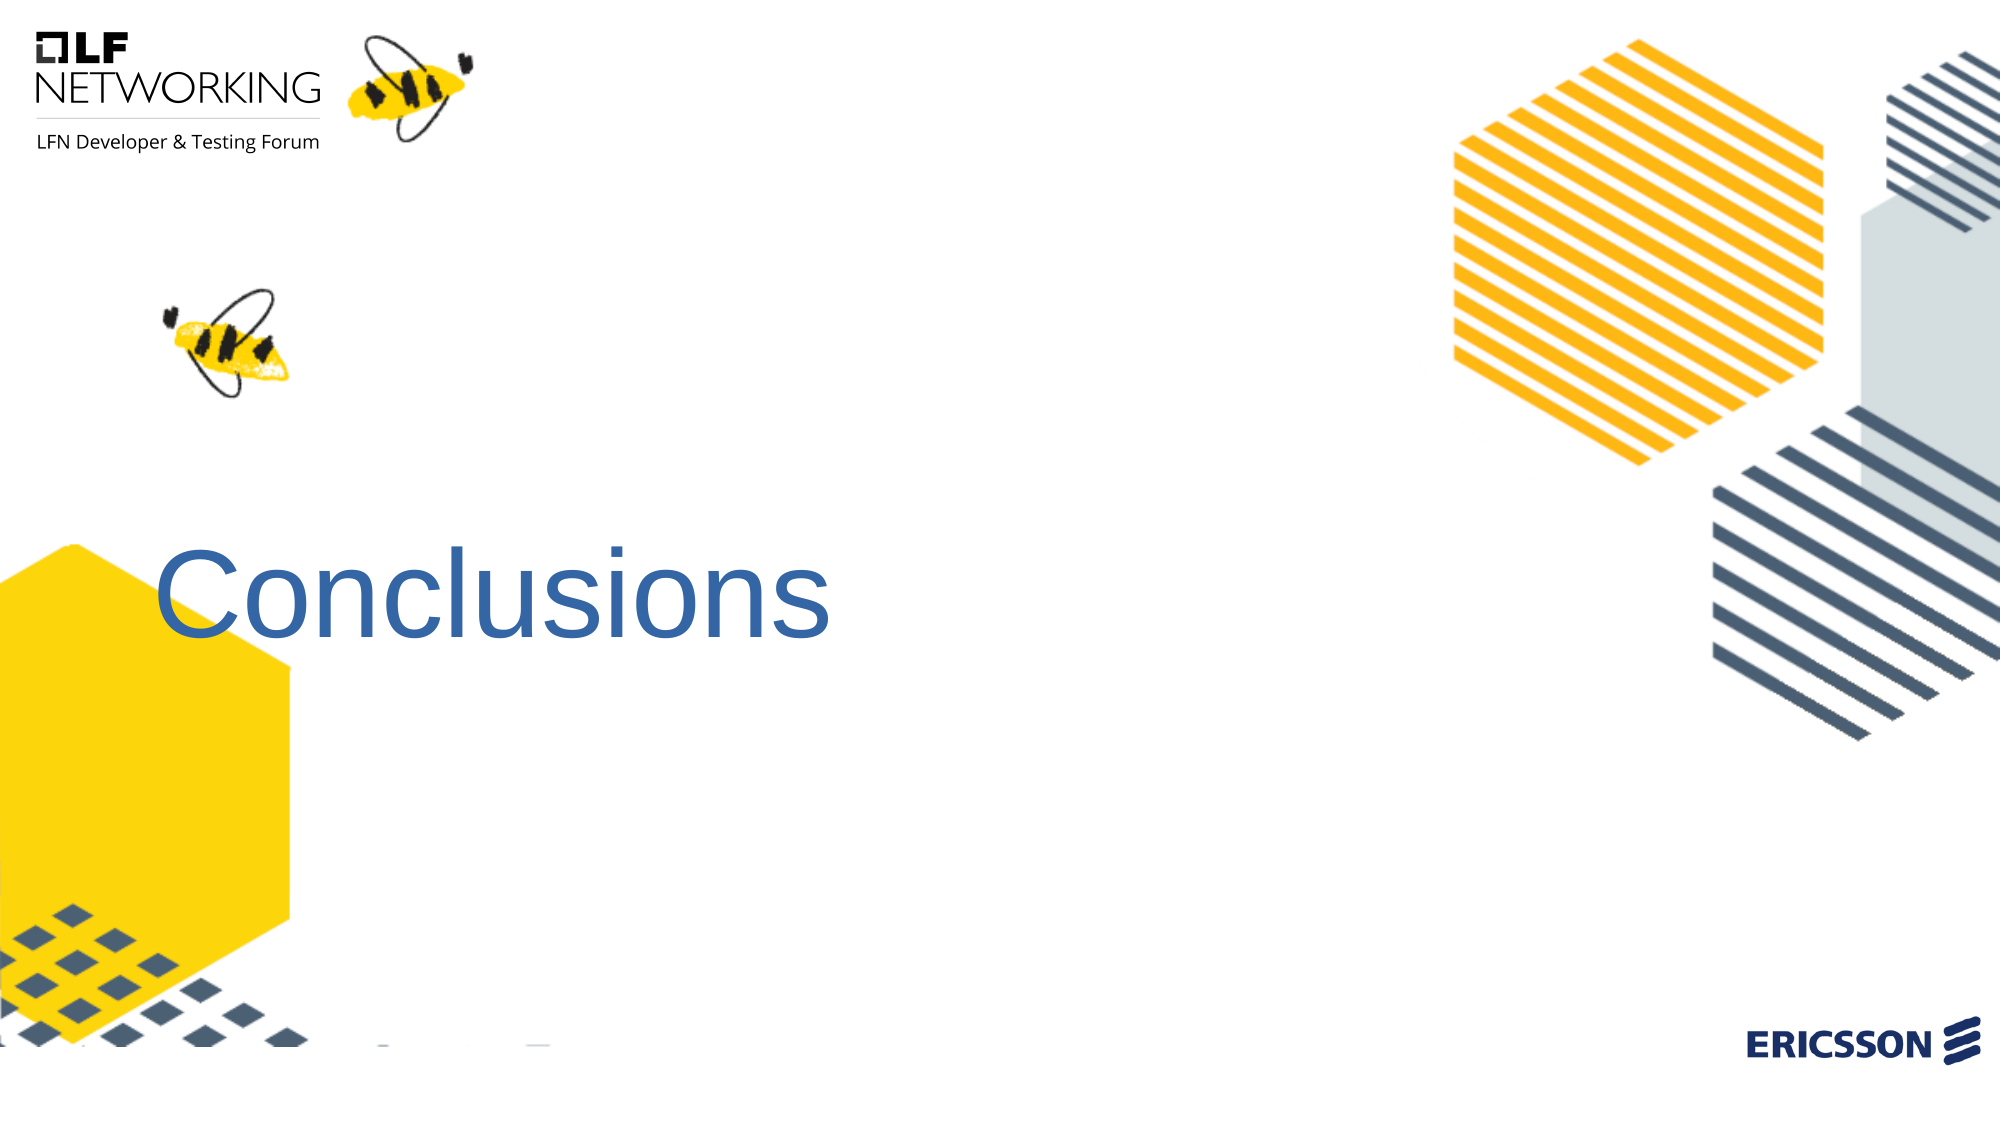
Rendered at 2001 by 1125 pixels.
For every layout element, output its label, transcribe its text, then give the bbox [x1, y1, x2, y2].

picture [0, 0, 2000, 1116]
title Conclusions [137, 203, 1863, 672]
